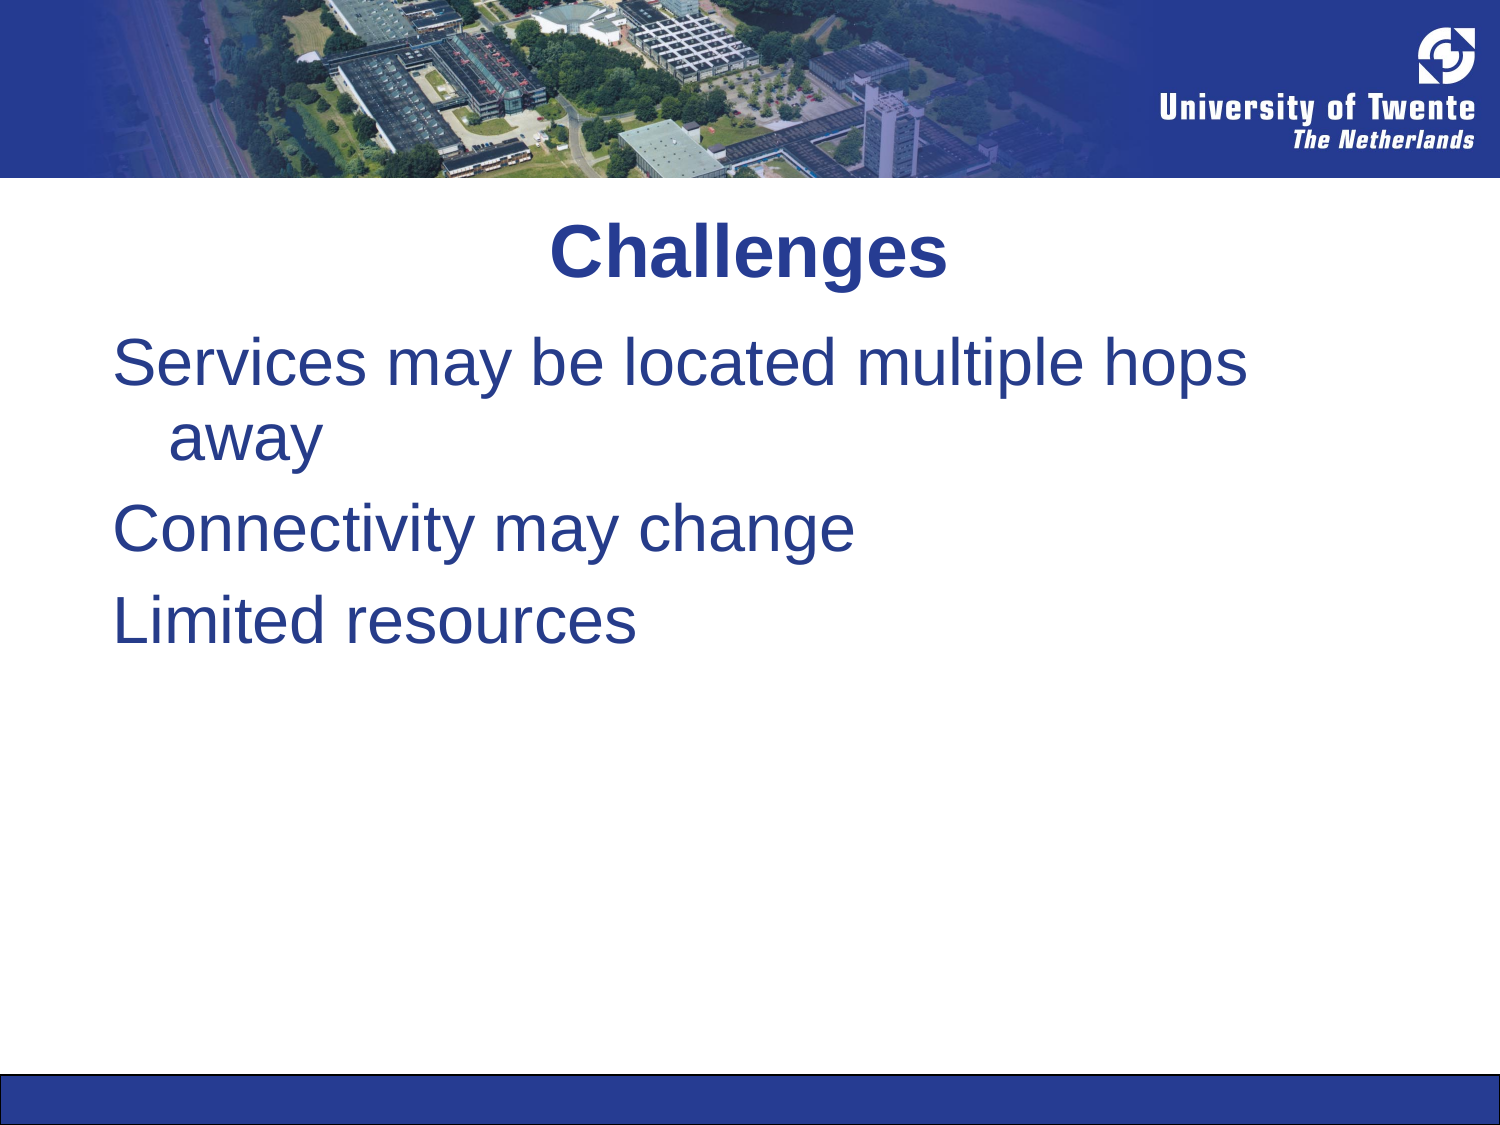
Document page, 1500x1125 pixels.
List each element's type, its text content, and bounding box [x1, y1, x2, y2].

title Challenges [112, 194, 1388, 308]
picture [0, 0, 1500, 178]
list Services may be located multiple hops away Connectivity may change Limited resources [112, 324, 1388, 1001]
